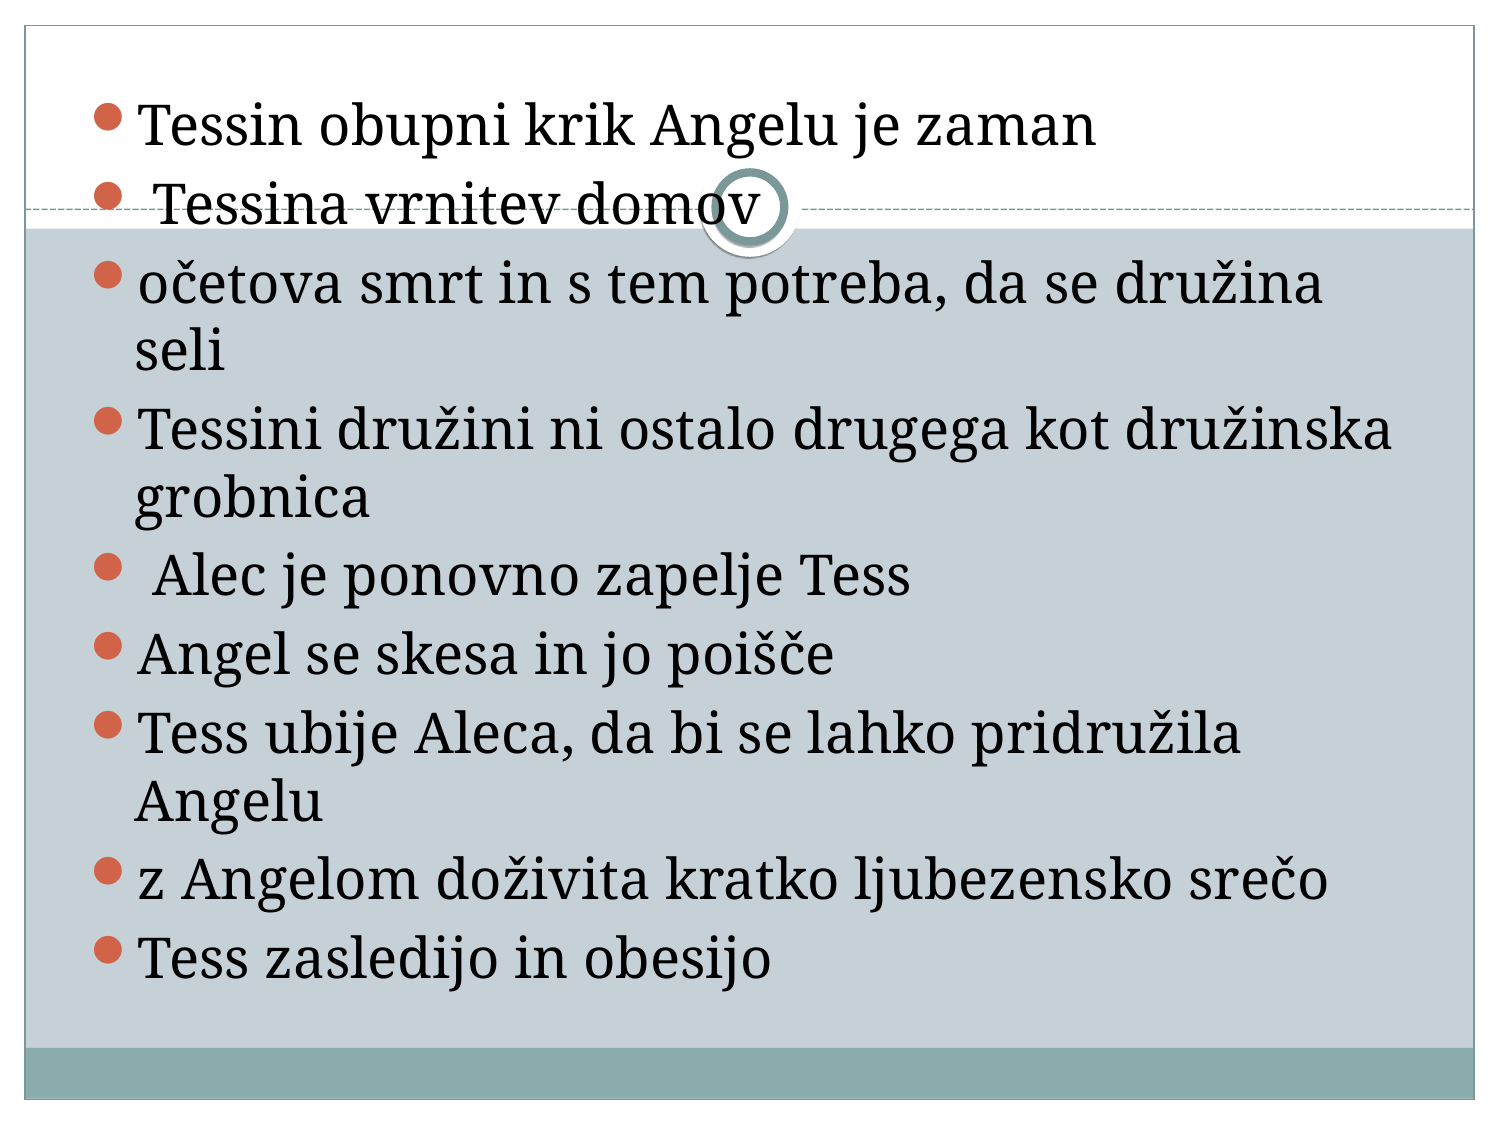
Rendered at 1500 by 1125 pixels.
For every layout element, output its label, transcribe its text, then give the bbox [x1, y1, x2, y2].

list Tessin obupni krik Angelu je zaman Tessina vrnitev domov očetova smrt in s tem potreba, da se družina seli Tessini družini ni ostalo drugega kot družinska grobnica Alec je ponovno zapelje Tess Angel se skesa in jo poišče Tess ubije Aleca, da bi se lahko pridružila Angelu z Angelom doživita kratko ljubezensko srečo Tess zasledijo in obesijo [75, 82, 1425, 1090]
